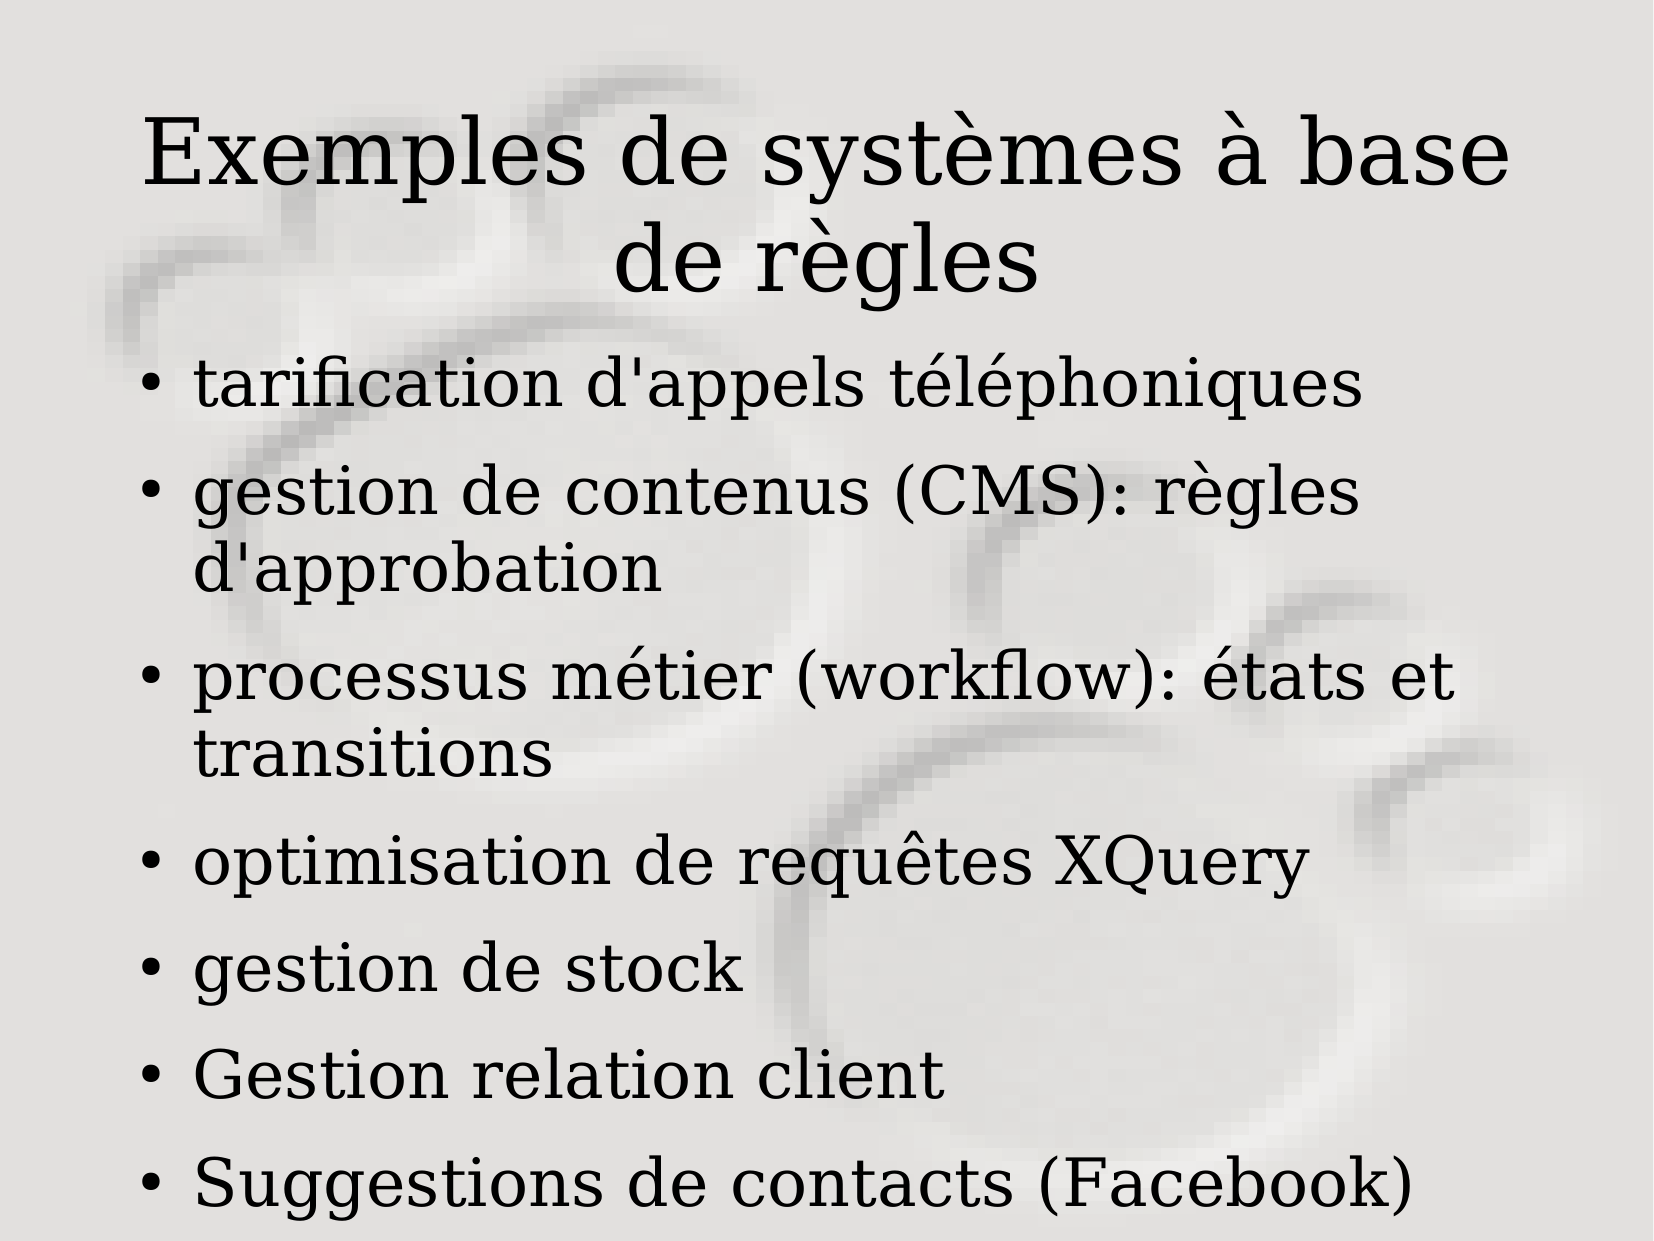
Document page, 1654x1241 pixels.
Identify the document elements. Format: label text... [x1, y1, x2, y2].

title Exemples de systèmes à base de règles [121, 99, 1534, 314]
list tarification d'appels téléphoniques gestion de contenus (CMS): règles d'approbation processus métier (workflow): états et transitions optimisation de requêtes XQuery gestion de stock Gestion relation client Suggestions de contacts (Facebook) [121, 344, 1534, 1222]
picture [0, 0, 1654, 1241]
